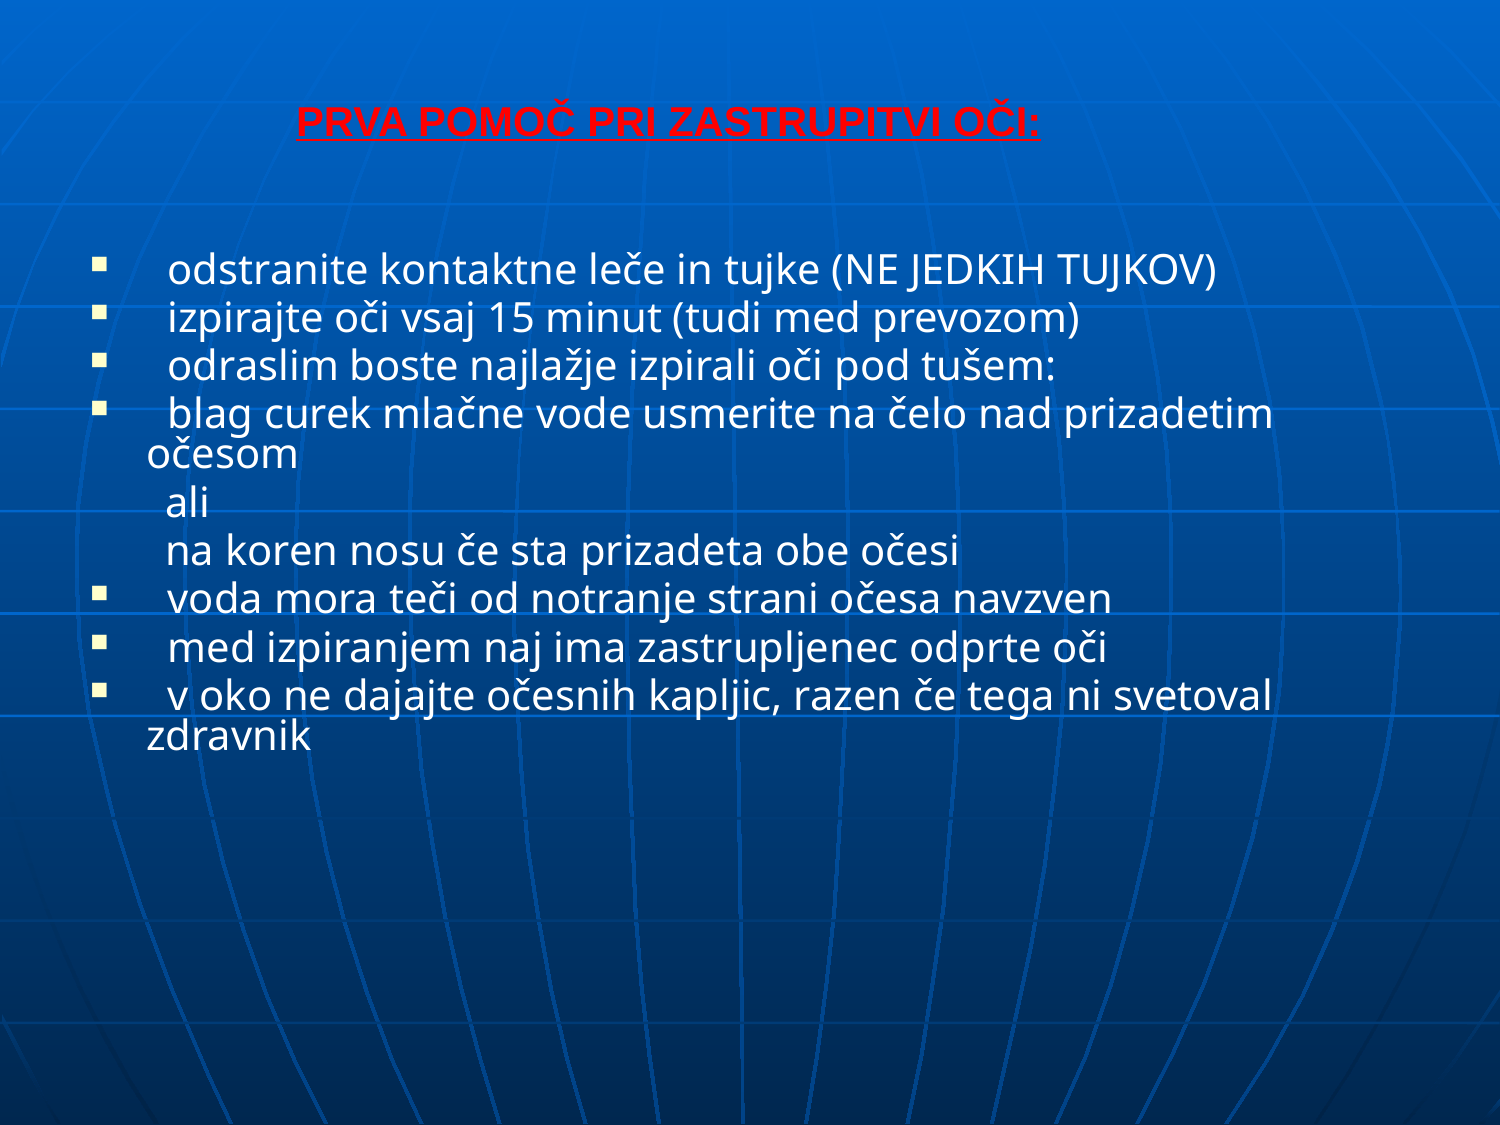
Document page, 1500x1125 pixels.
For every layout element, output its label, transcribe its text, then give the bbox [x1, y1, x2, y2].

title PRVA POMOČ PRI ZASTRUPITVI OČI: [75, 45, 1425, 162]
list odstranite kontaktne leče in tujke (NE JEDKIH TUJKOV) izpirajte oči vsaj 15 minut (tudi med prevozom) odraslim boste najlažje izpirali oči pod tušem: blag curek mlačne vode usmerite na čelo nad prizadetim očesom ali na koren nosu če sta prizadeta obe očesi voda mora teči od notranje strani očesa navzven med izpiranjem naj ima zastrupljenec odprte oči v oko ne dajajte očesnih kapljic, razen če tega ni svetoval zdravnik [75, 196, 1425, 905]
